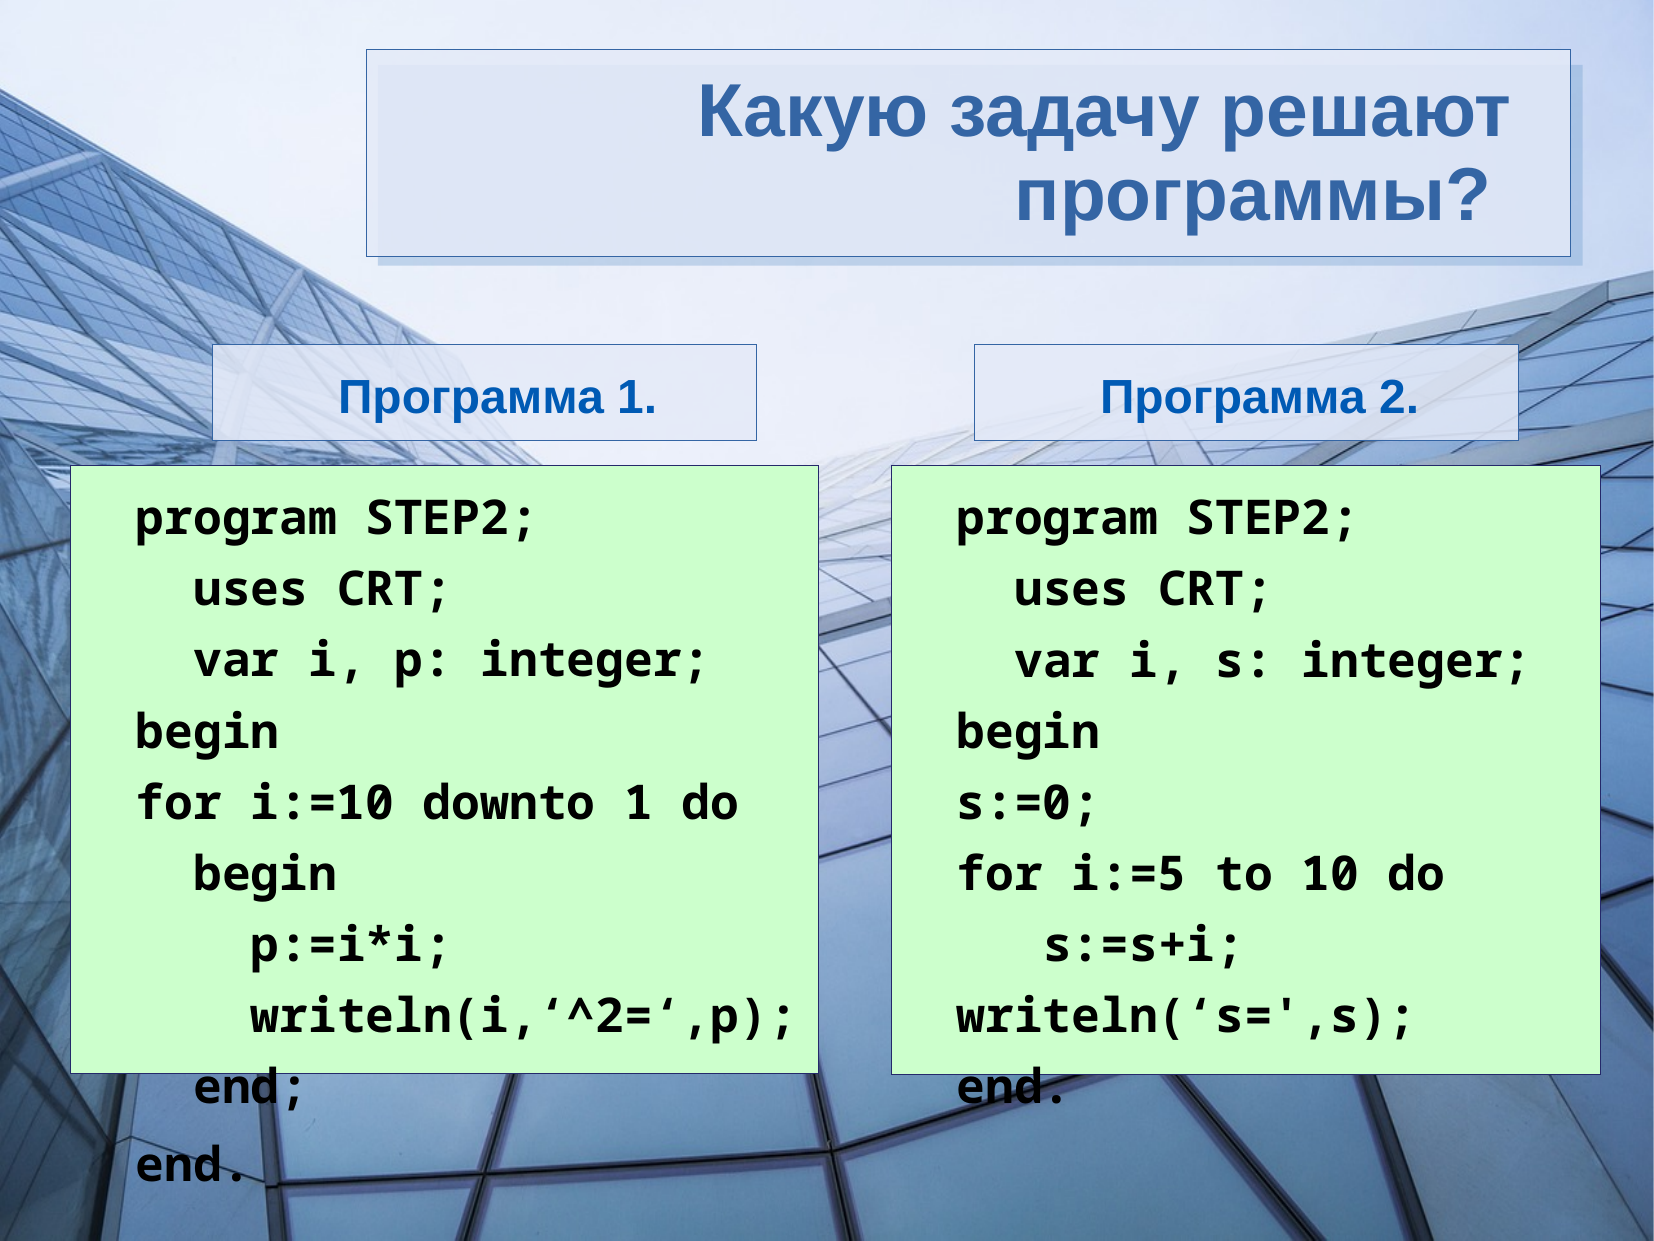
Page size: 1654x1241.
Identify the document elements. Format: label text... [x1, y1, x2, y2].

text_box Программа 1. [212, 344, 757, 441]
text_box [377, 64, 1583, 266]
title Какую задачу решают программы? [366, 49, 1571, 257]
text_box program STEP2; uses CRT; var i, p: integer; begin for i:=10 downto 1 do begin p:=i*i; writeln(i,‘^2=‘,p); end; end. [70, 465, 819, 1074]
text_box Программа 2. [974, 344, 1519, 441]
text_box program STEP2; uses CRT; var i, s: integer; begin s:=0; for i:=5 to 10 do s:=s+i; writeln(‘s=',s); end. [891, 465, 1601, 1075]
picture [0, 0, 1654, 1241]
